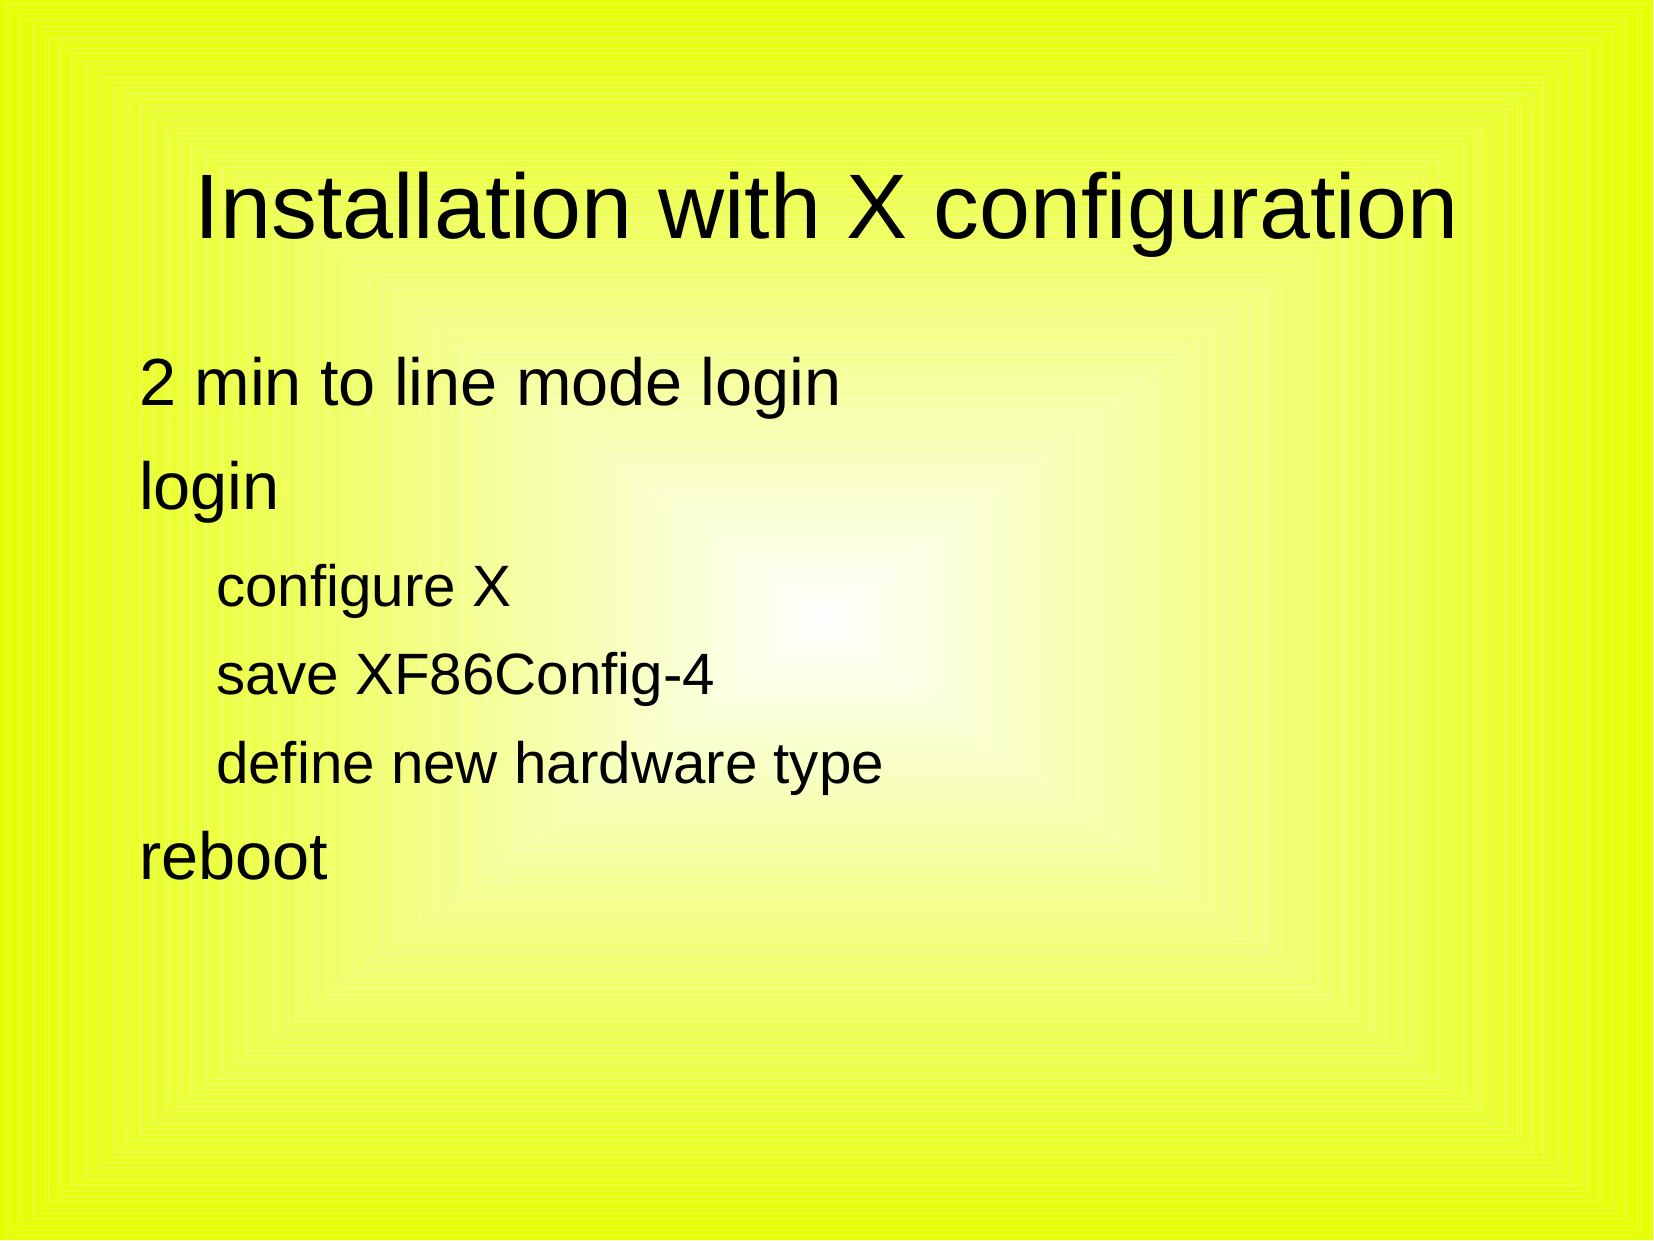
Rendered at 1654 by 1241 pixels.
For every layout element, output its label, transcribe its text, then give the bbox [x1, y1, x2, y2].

list 2 min to line mode login login configure X save XF86Config-4 define new hardware type reboot [121, 344, 1534, 1127]
title Installation with X configuration [121, 102, 1534, 311]
